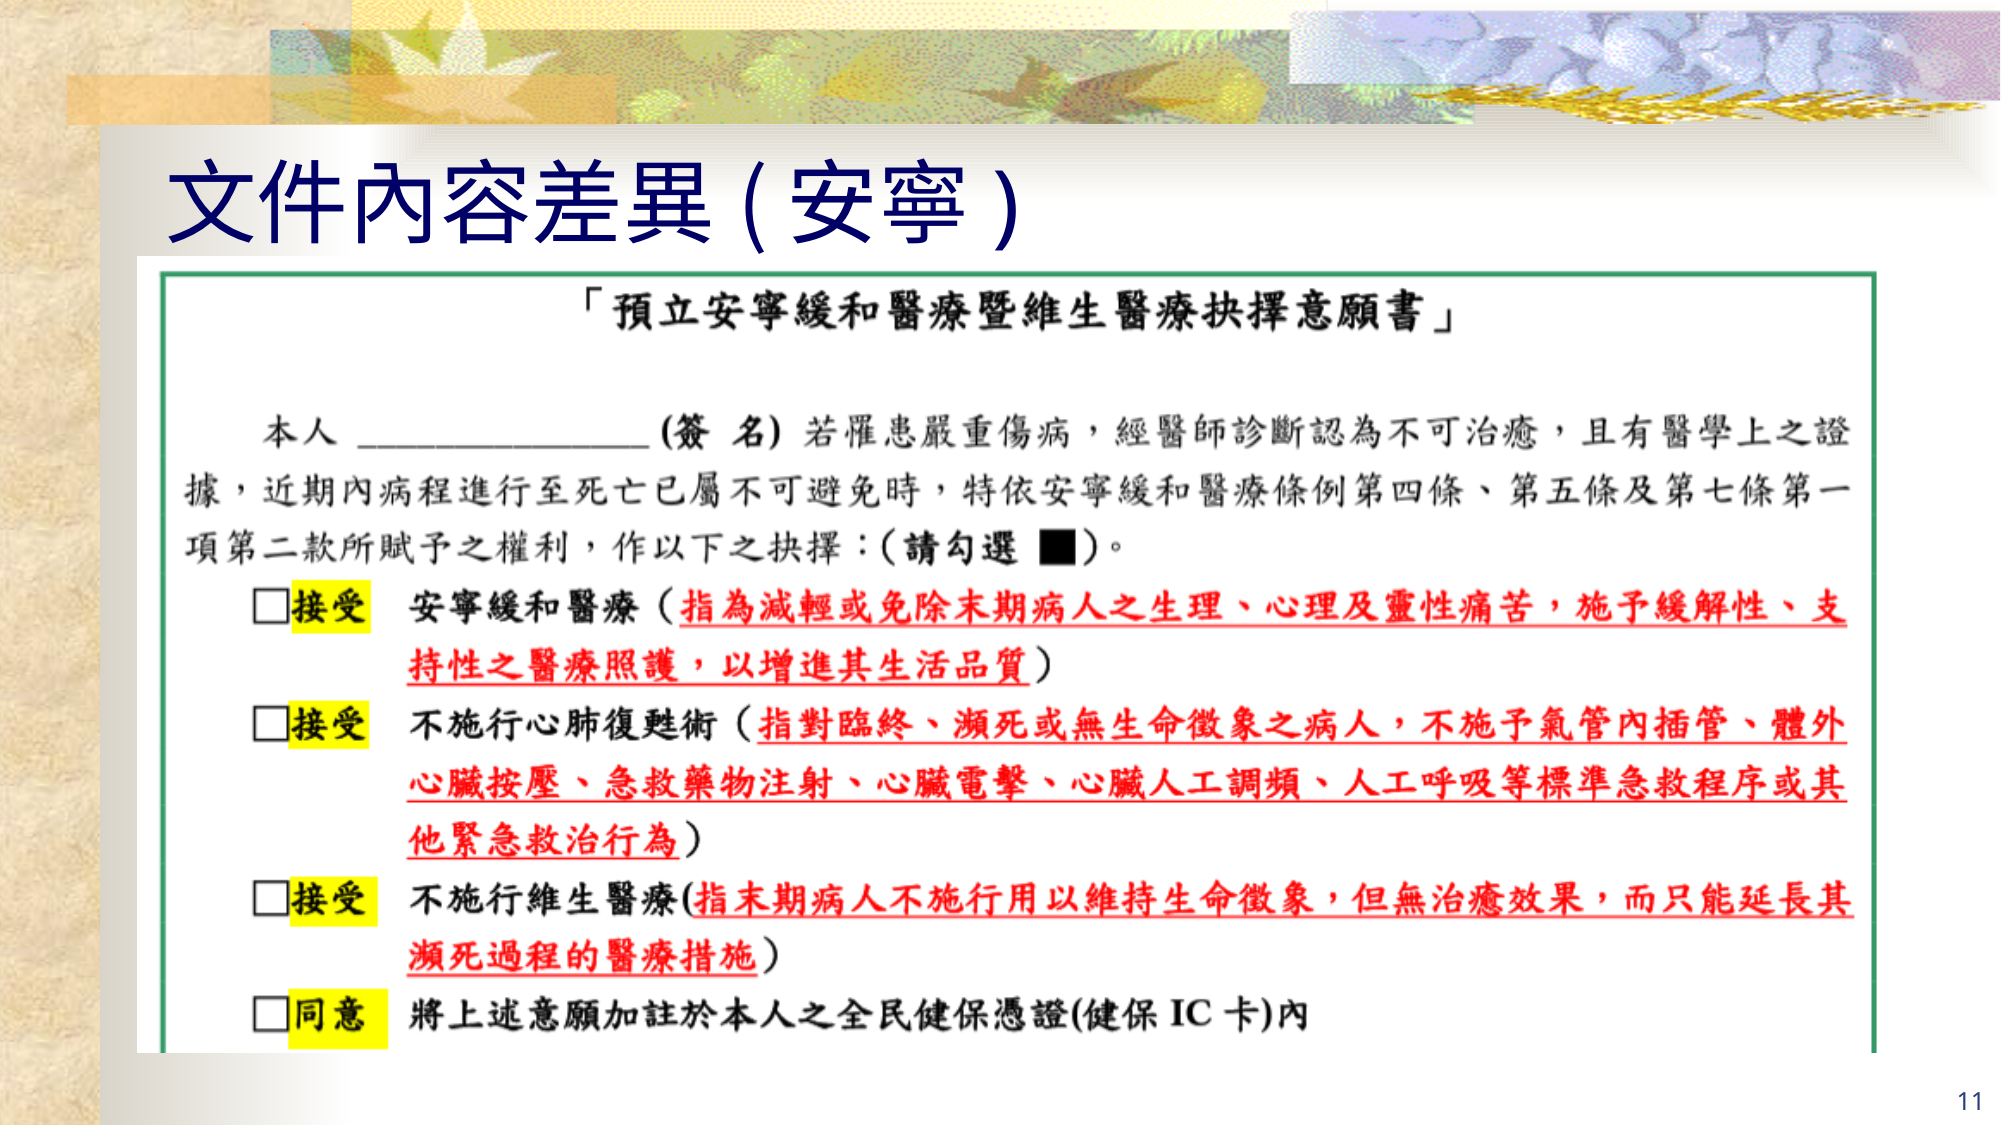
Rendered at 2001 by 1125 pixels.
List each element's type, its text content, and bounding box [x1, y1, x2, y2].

picture [0, 0, 2001, 1125]
title 文件內容差異(安寧) [150, 137, 1934, 232]
text_box <編號> [1799, 1052, 2001, 1125]
picture [137, 256, 1908, 1053]
